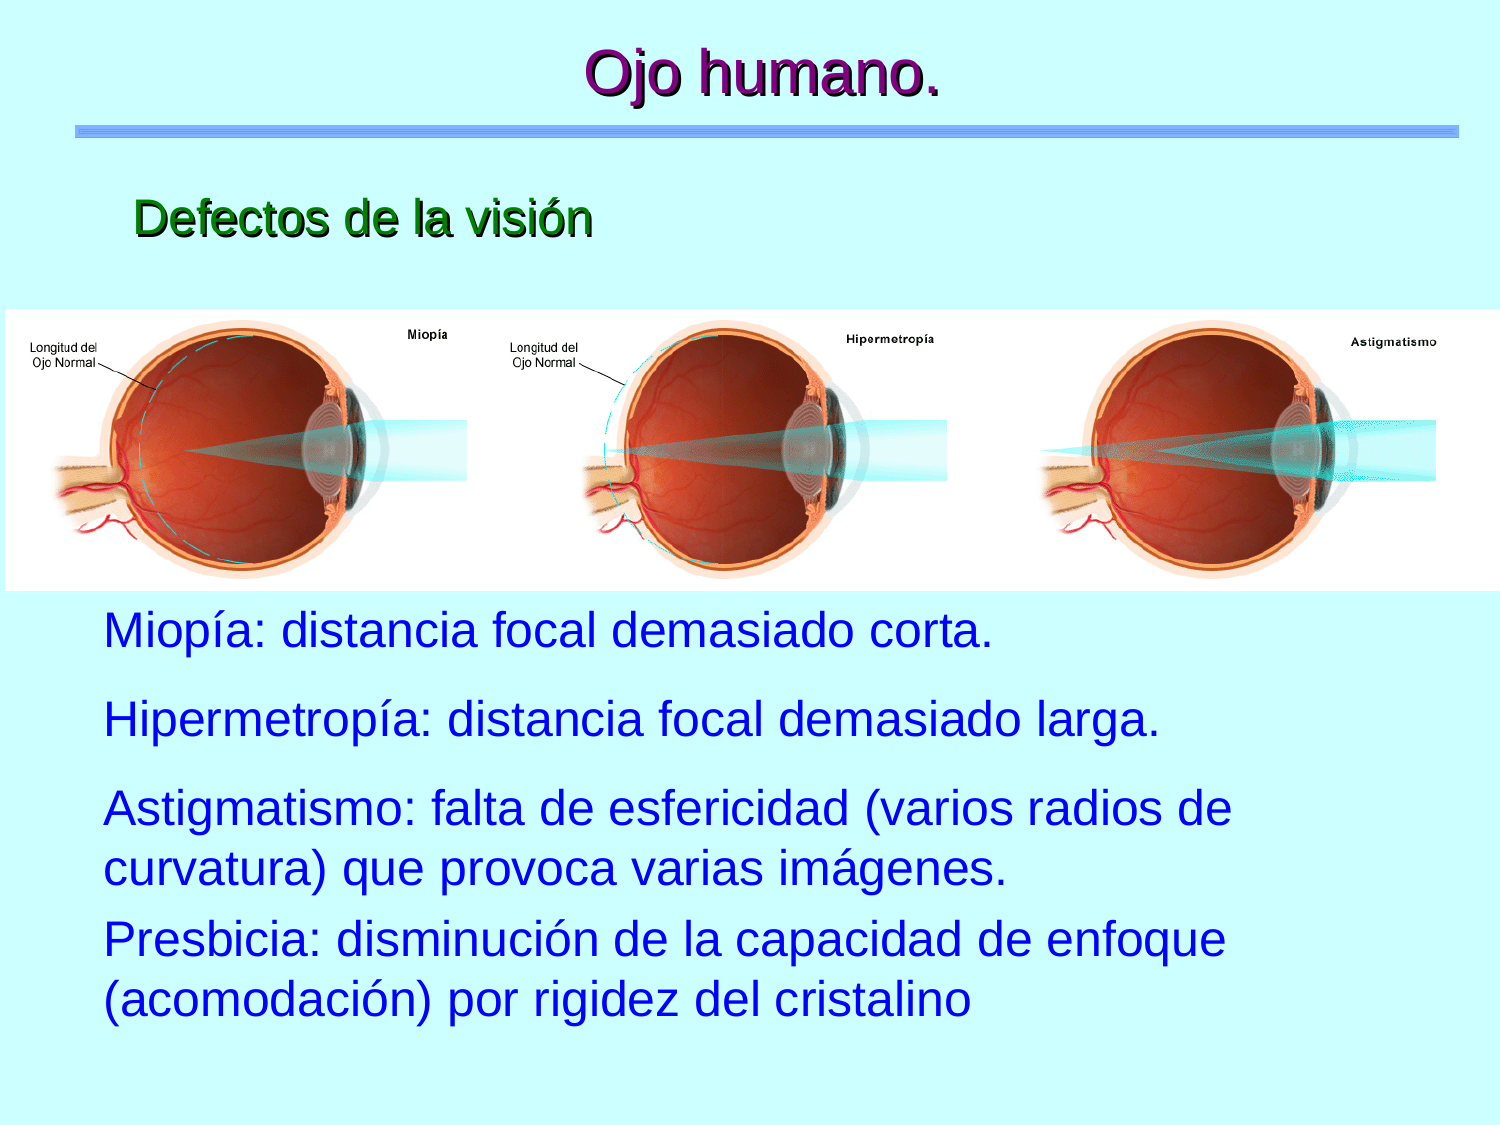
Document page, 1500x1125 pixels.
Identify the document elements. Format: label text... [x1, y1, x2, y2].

text_box Presbicia: disminución de la capacidad de enfoque (acomodación) por rigidez del cristalino [88, 898, 1388, 1034]
picture [5, 309, 1500, 591]
text_box [75, 125, 1460, 138]
text_box Ojo humano. [50, 23, 1476, 114]
text_box Defectos de la visión [70, 177, 768, 296]
text_box Astigmatismo: falta de esfericidad (varios radios de curvatura) que provoca varias imágenes. [88, 767, 1388, 898]
text_box Miopía: distancia focal demasiado corta. [88, 590, 1388, 666]
text_box Hipermetropía: distancia focal demasiado larga. [88, 679, 1388, 755]
